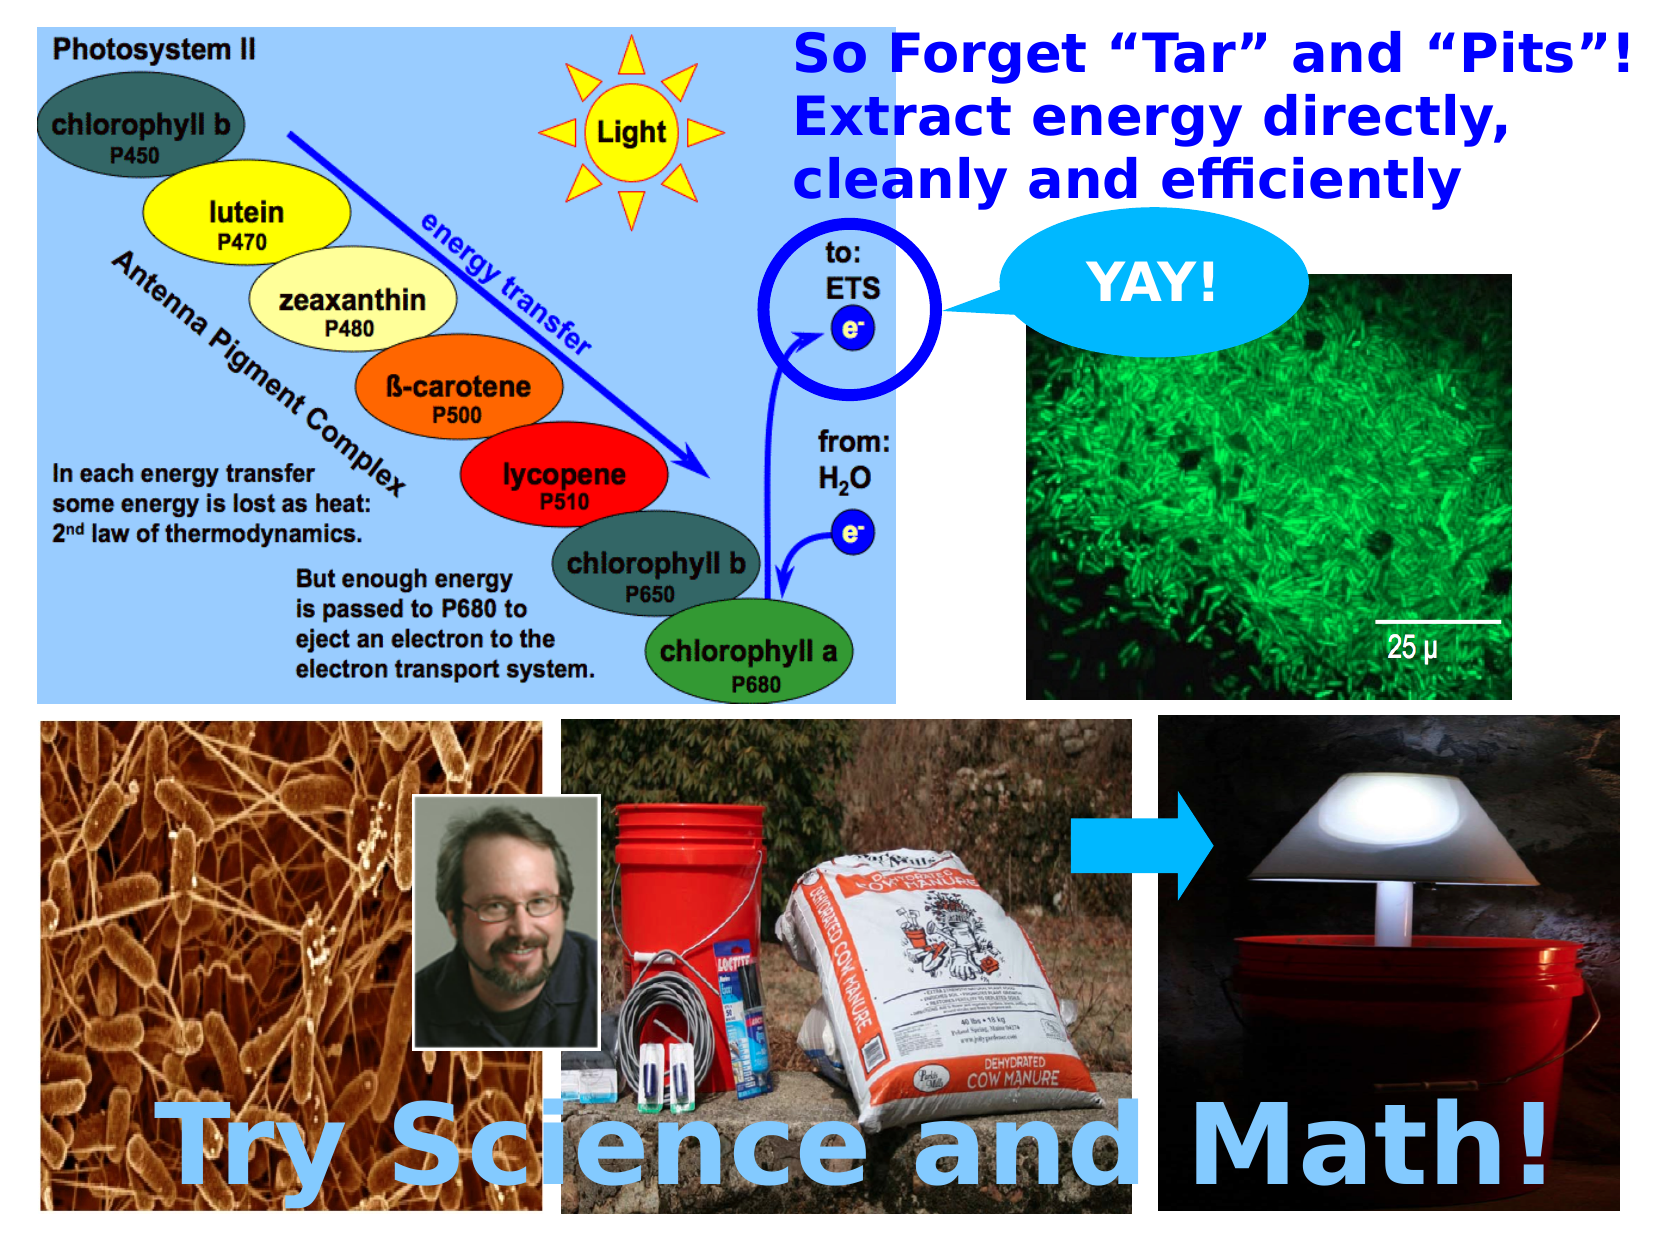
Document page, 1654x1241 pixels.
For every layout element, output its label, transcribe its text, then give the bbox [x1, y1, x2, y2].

text_box [1070, 790, 1214, 901]
picture [870, 219, 896, 229]
picture [38, 719, 1132, 1214]
text_box Try Science and Math! [139, 1072, 1605, 1222]
picture [770, 230, 896, 389]
picture [1026, 274, 1512, 700]
picture [1158, 715, 1620, 1211]
text_box YAY! [941, 219, 1309, 358]
picture [37, 27, 896, 704]
text_box So Forget “Tar” and “Pits”! Extract energy directly, cleanly and efficiently [778, 15, 1653, 219]
